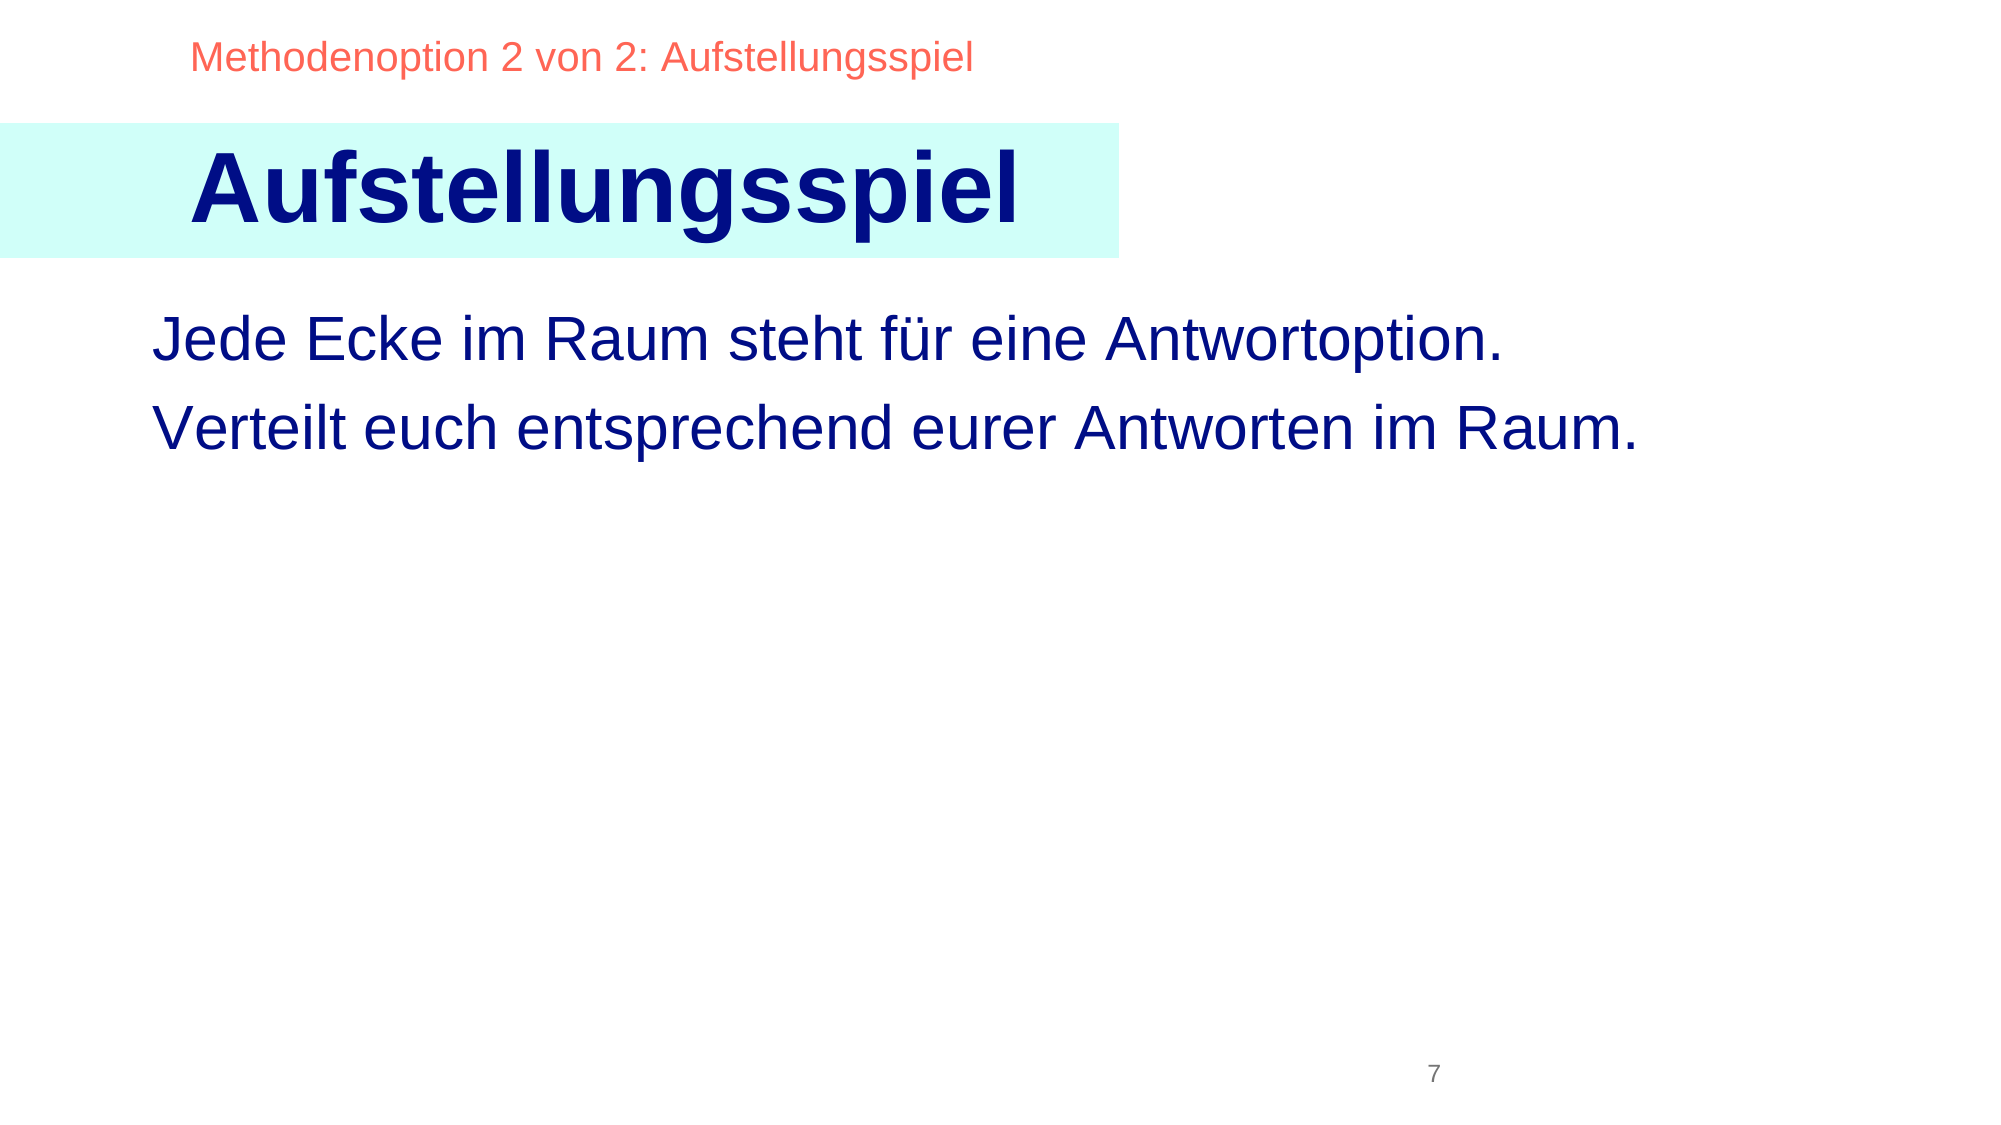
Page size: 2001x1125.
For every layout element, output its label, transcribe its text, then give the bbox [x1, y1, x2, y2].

list Aufstellungsspiel [137, 129, 1093, 258]
list Methodenoption 2 von 2: Aufstellungsspiel [137, 27, 1119, 107]
list Jede Ecke im Raum steht für eine Antwortoption. Verteilt euch entsprechend eurer Antworten im Raum. [137, 299, 1863, 1014]
